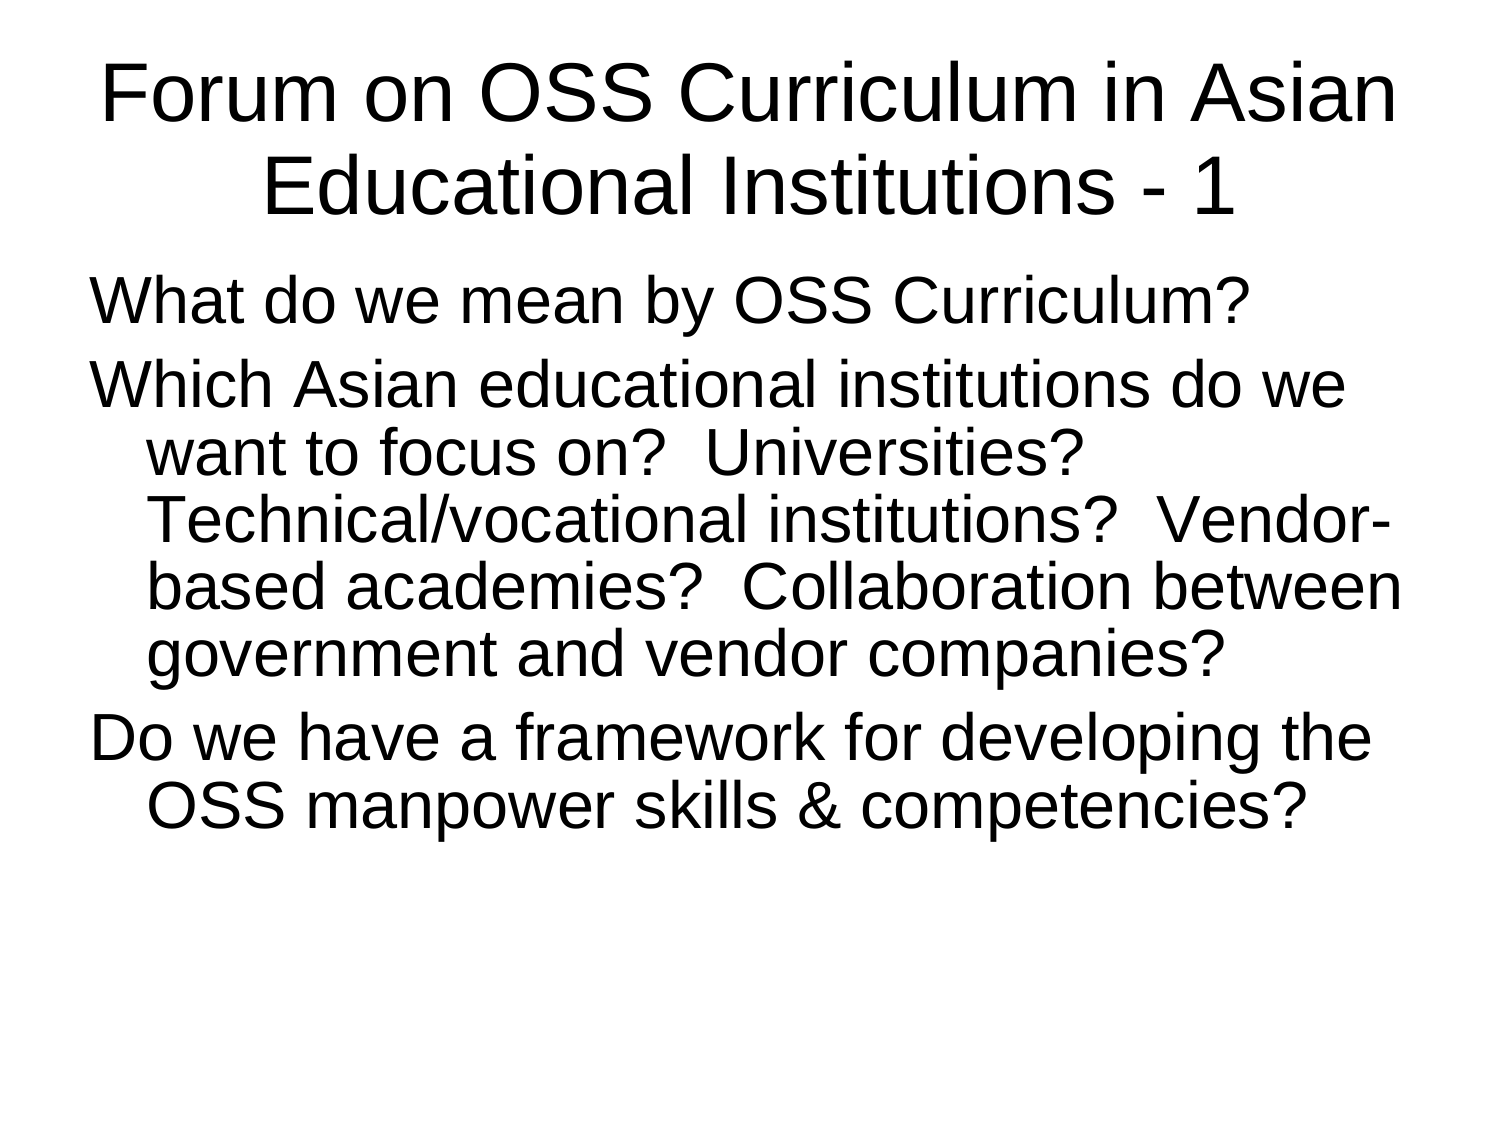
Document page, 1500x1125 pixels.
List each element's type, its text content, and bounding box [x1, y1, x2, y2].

title Forum on OSS Curriculum in Asian Educational Institutions - 1 [75, 31, 1426, 247]
list What do we mean by OSS Curriculum? Which Asian educational institutions do we want to focus on? Universities? Technical/vocational institutions? Vendor-based academies? Collaboration between government and vendor companies? Do we have a framework for developing the OSS manpower skills & competencies? [75, 262, 1426, 1006]
